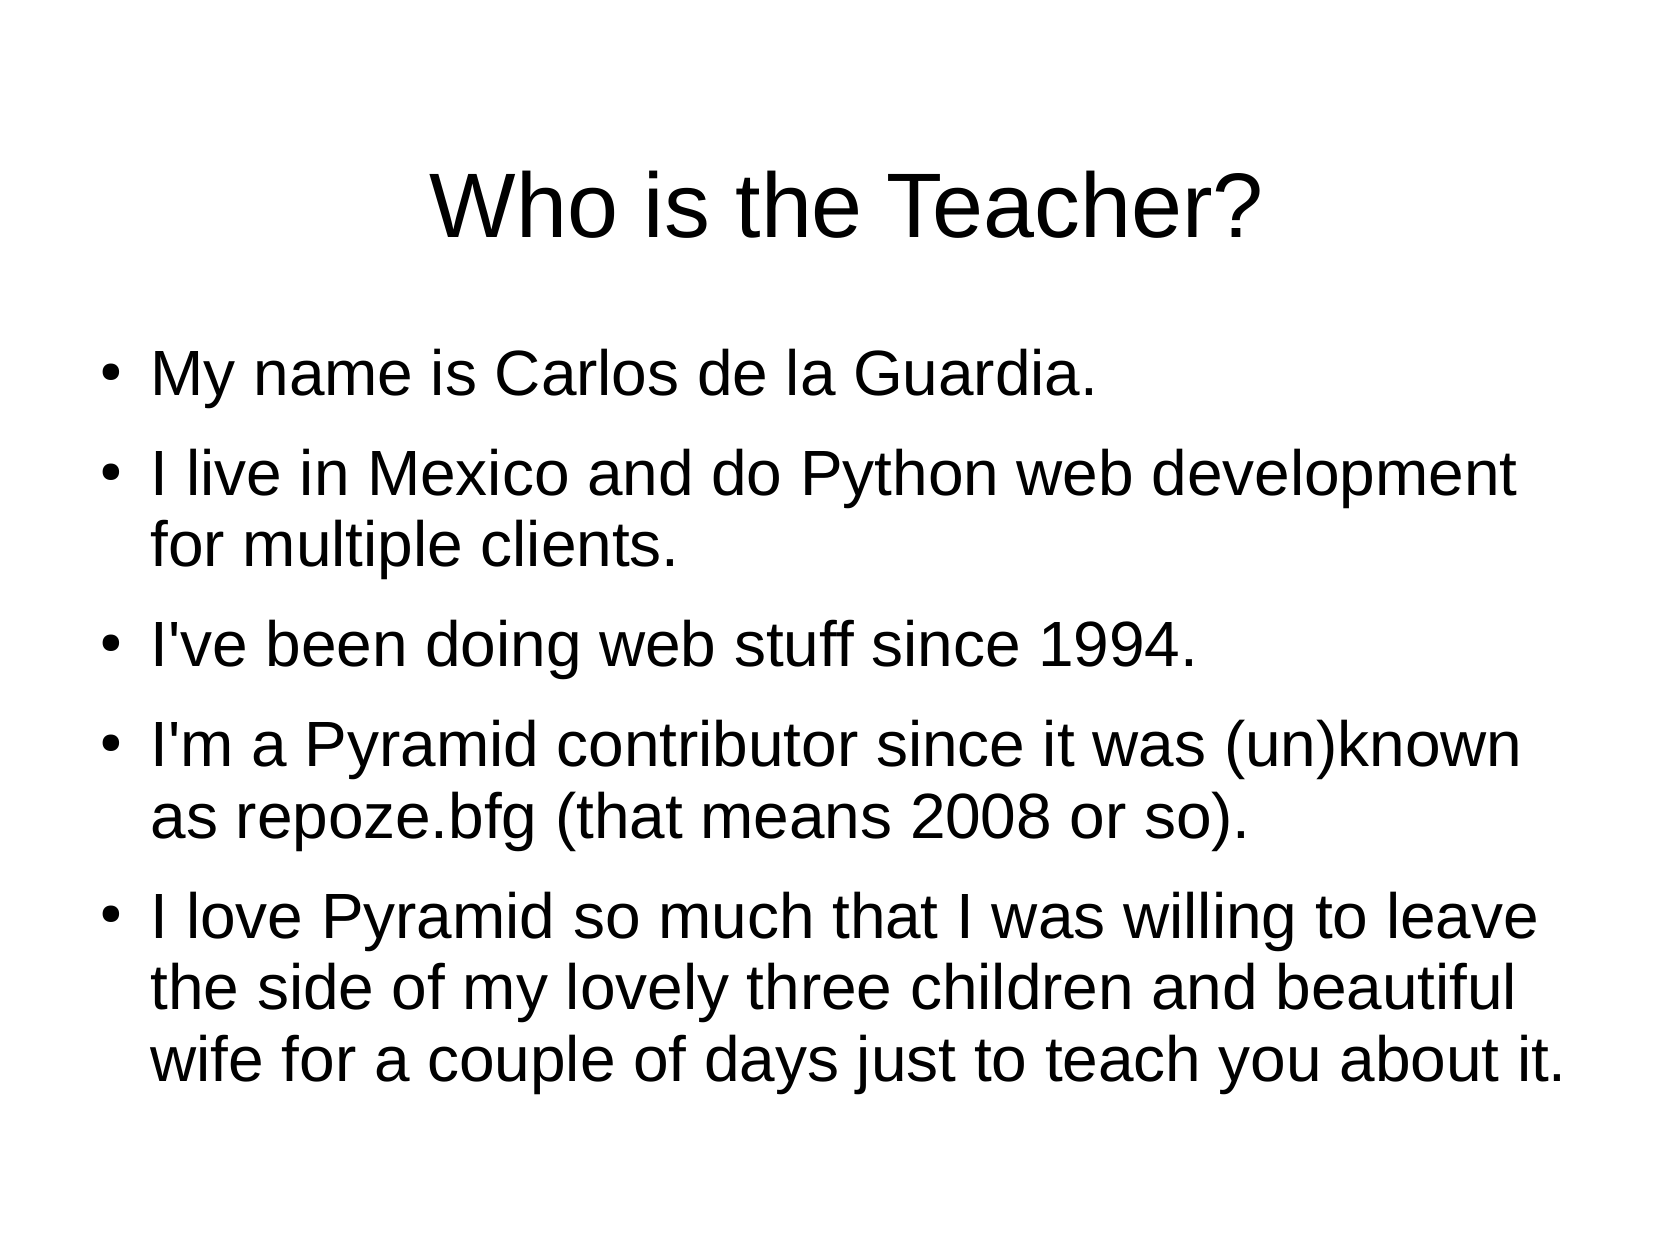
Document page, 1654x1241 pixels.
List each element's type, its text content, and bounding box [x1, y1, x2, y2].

list My name is Carlos de la Guardia. I live in Mexico and do Python web development for multiple clients. I've been doing web stuff since 1994. I'm a Pyramid contributor since it was (un)known as repoze.bfg (that means 2008 or so). I love Pyramid so much that I was willing to leave the side of my lovely three children and beautiful wife for a couple of days just to teach you about it. [82, 337, 1571, 1157]
title Who is the Teacher? [82, 112, 1612, 301]
